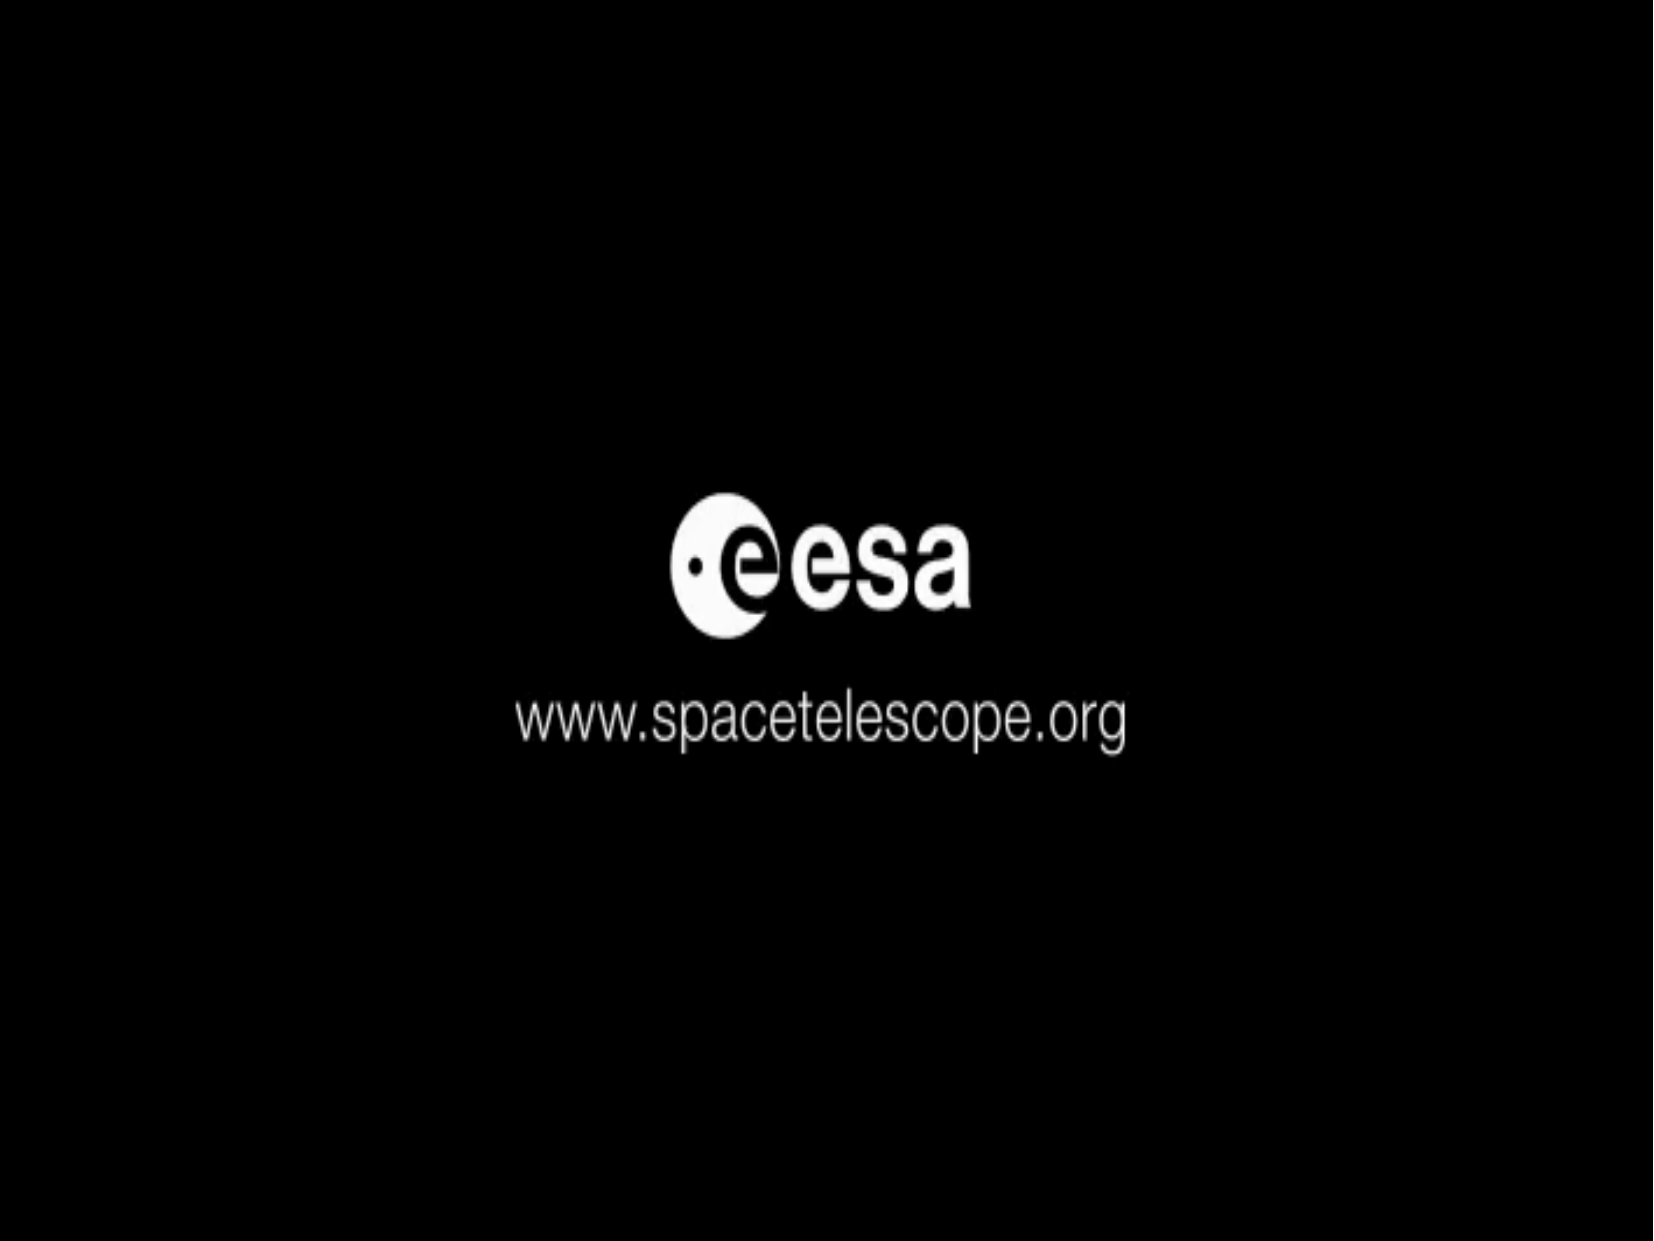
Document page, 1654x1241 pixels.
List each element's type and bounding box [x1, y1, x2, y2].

text_box [0, 0, 1653, 1241]
